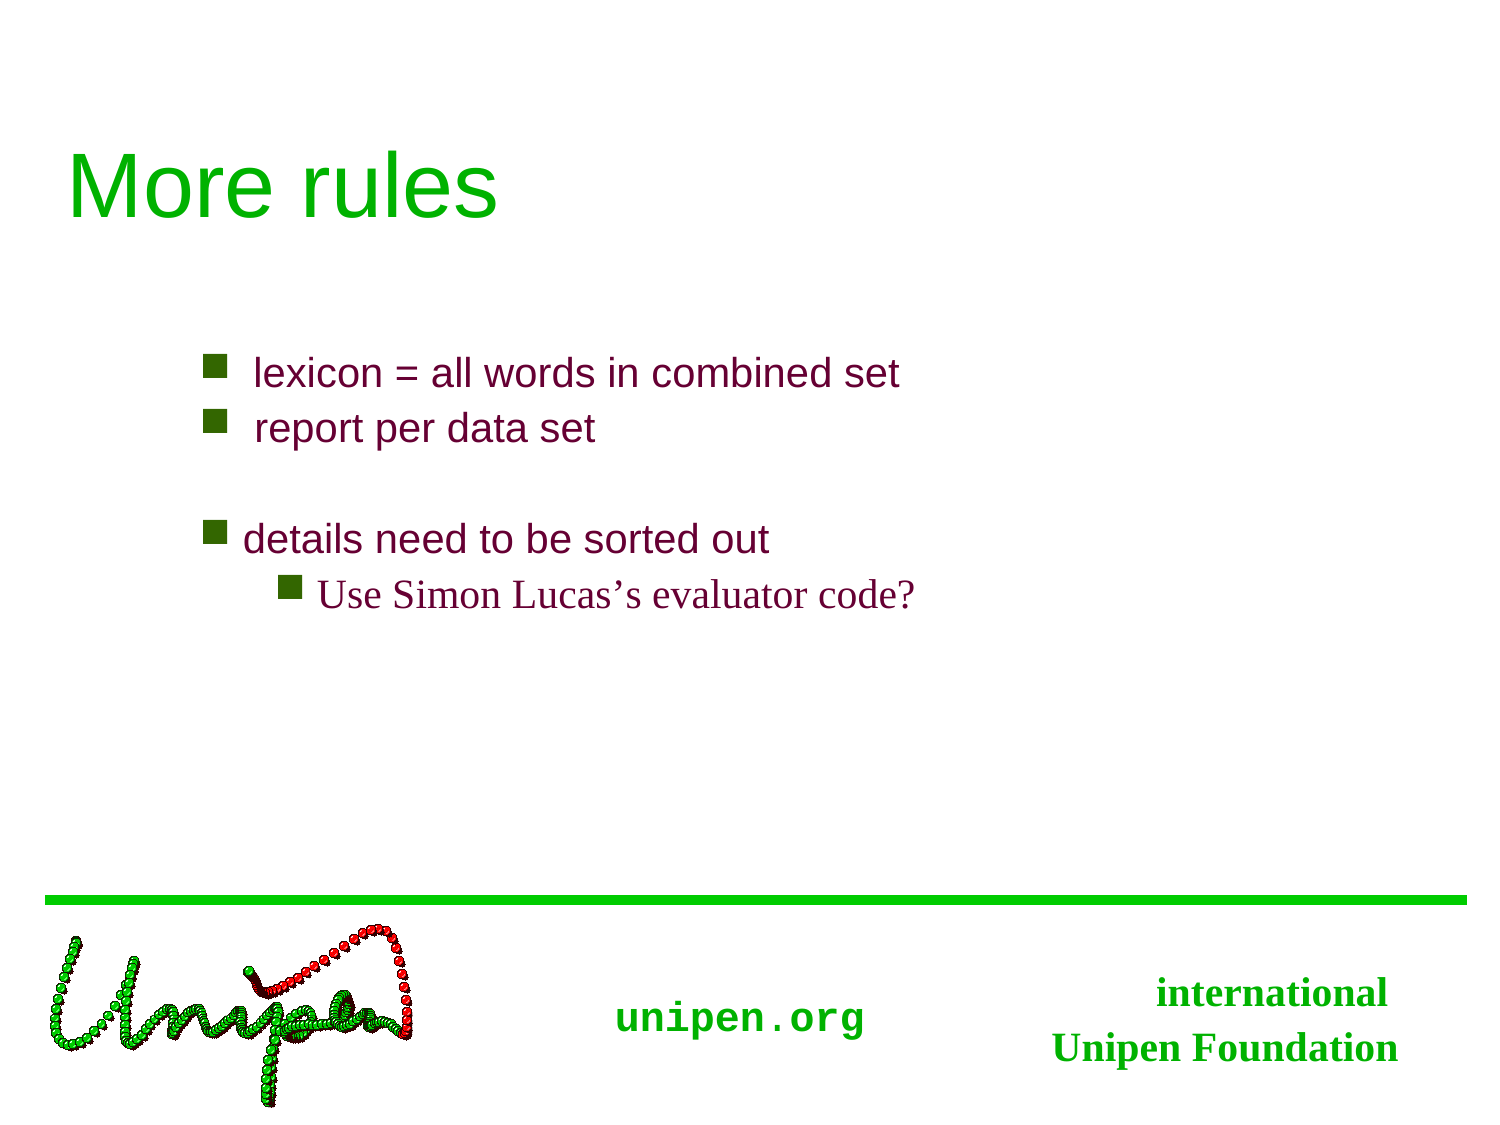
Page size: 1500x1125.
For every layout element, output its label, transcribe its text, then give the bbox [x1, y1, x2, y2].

picture [50, 924, 413, 1108]
text_box lexicon = all words in combined set report per data set details need to be sorted out Use Simon Lucas’s evaluator code? [184, 343, 932, 626]
title More rules [52, 118, 1469, 244]
